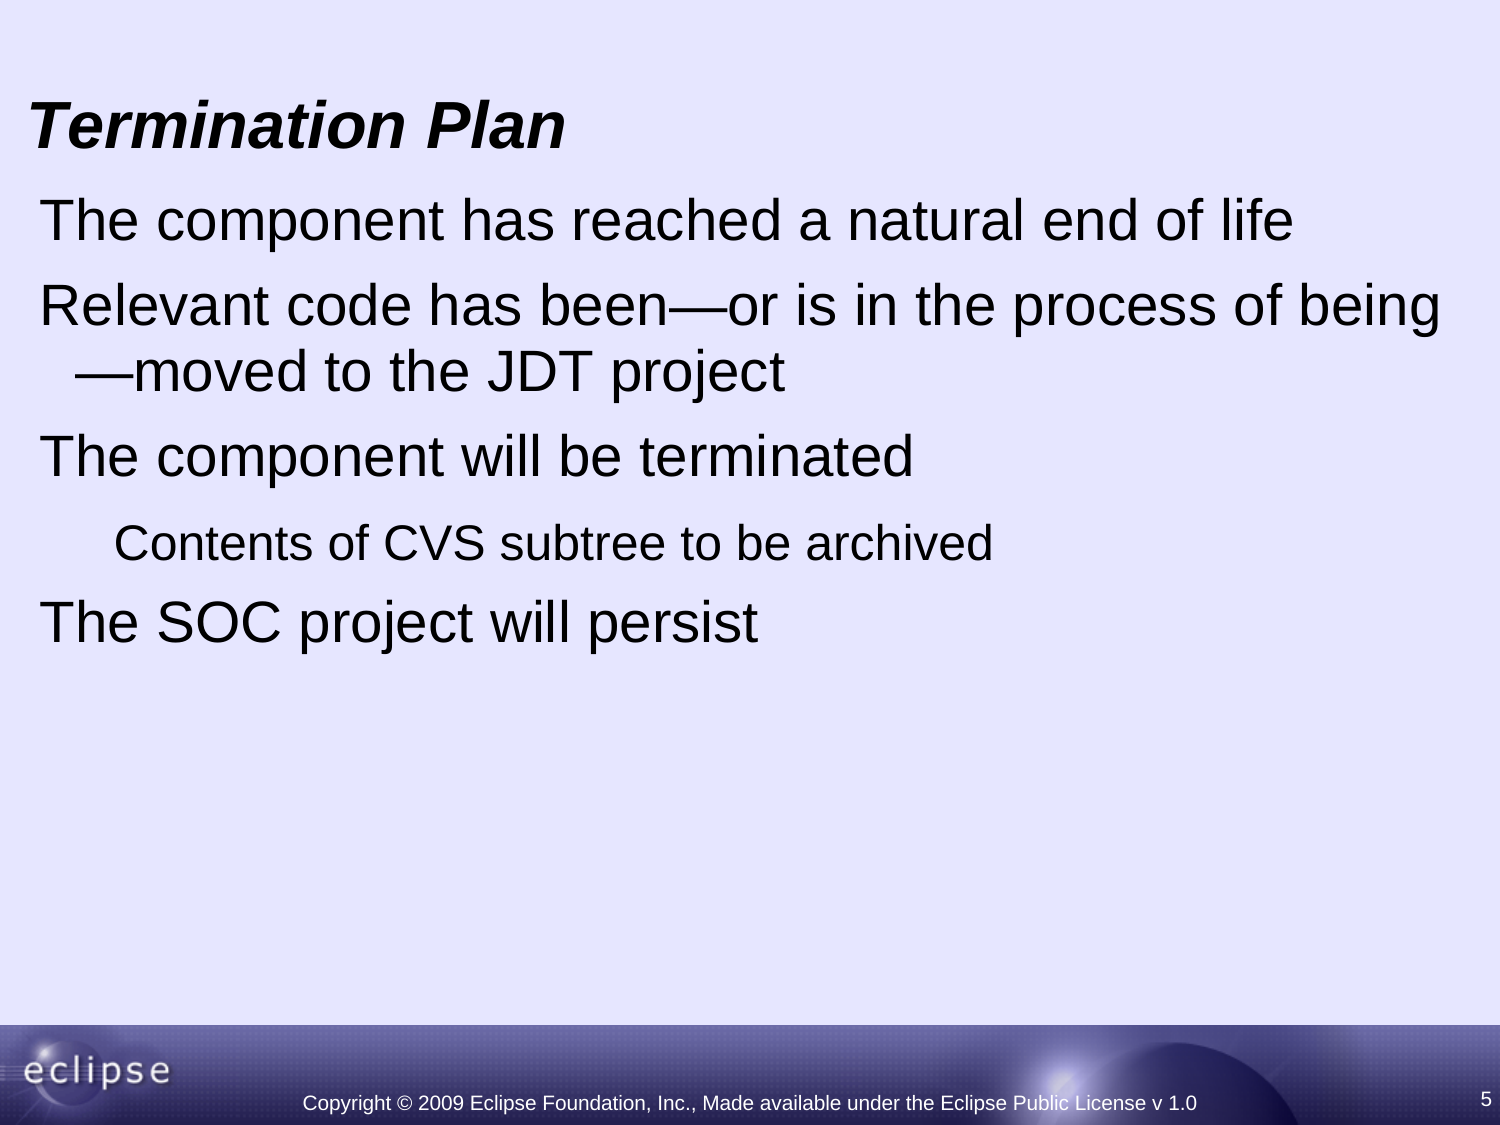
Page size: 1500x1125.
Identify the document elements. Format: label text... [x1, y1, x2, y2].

title Termination Plan [26, 77, 1474, 179]
picture [0, 1025, 1500, 1125]
list The component has reached a natural end of life Relevant code has been—or is in the process of being—moved to the JDT project The component will be terminated Contents of CVS subtree to be archived The SOC project will persist [37, 187, 1463, 1021]
